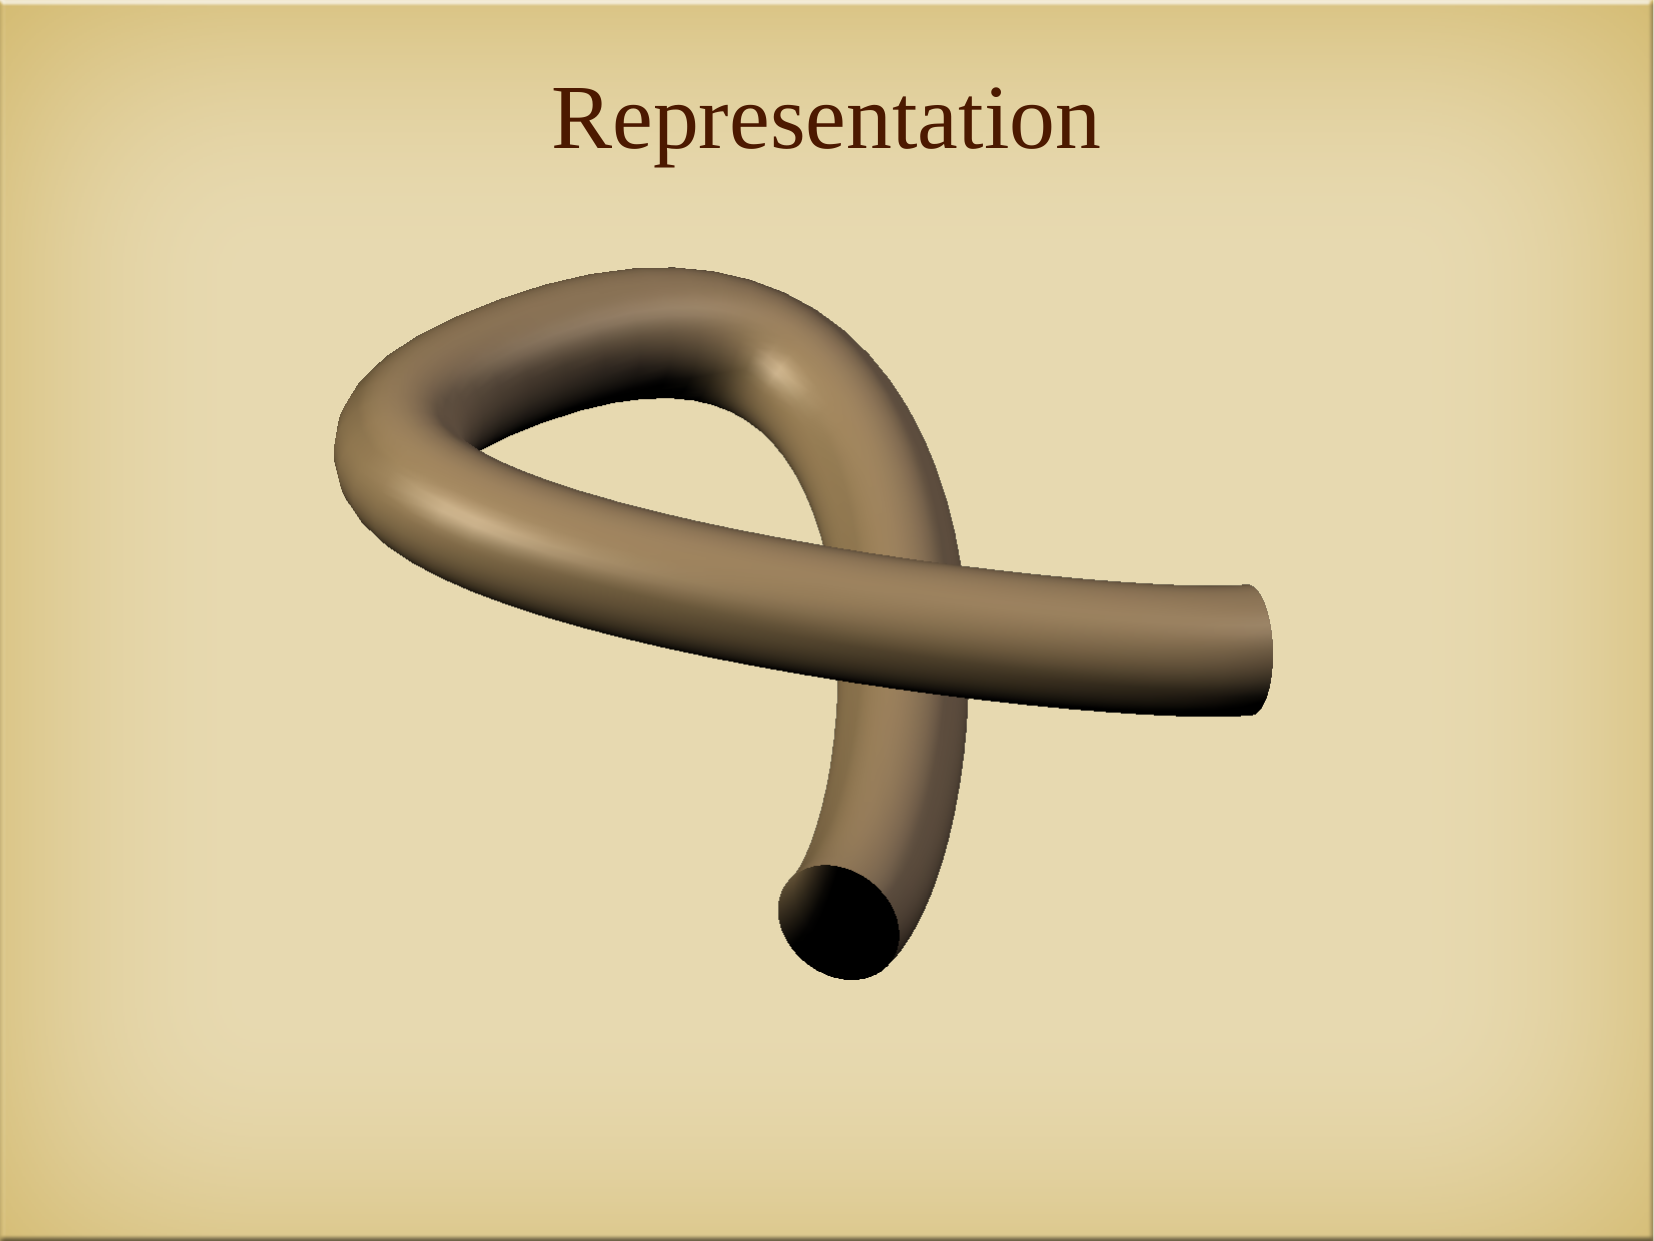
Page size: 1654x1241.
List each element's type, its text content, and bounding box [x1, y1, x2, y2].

picture [0, 0, 1654, 1241]
title Representation [59, 58, 1595, 178]
